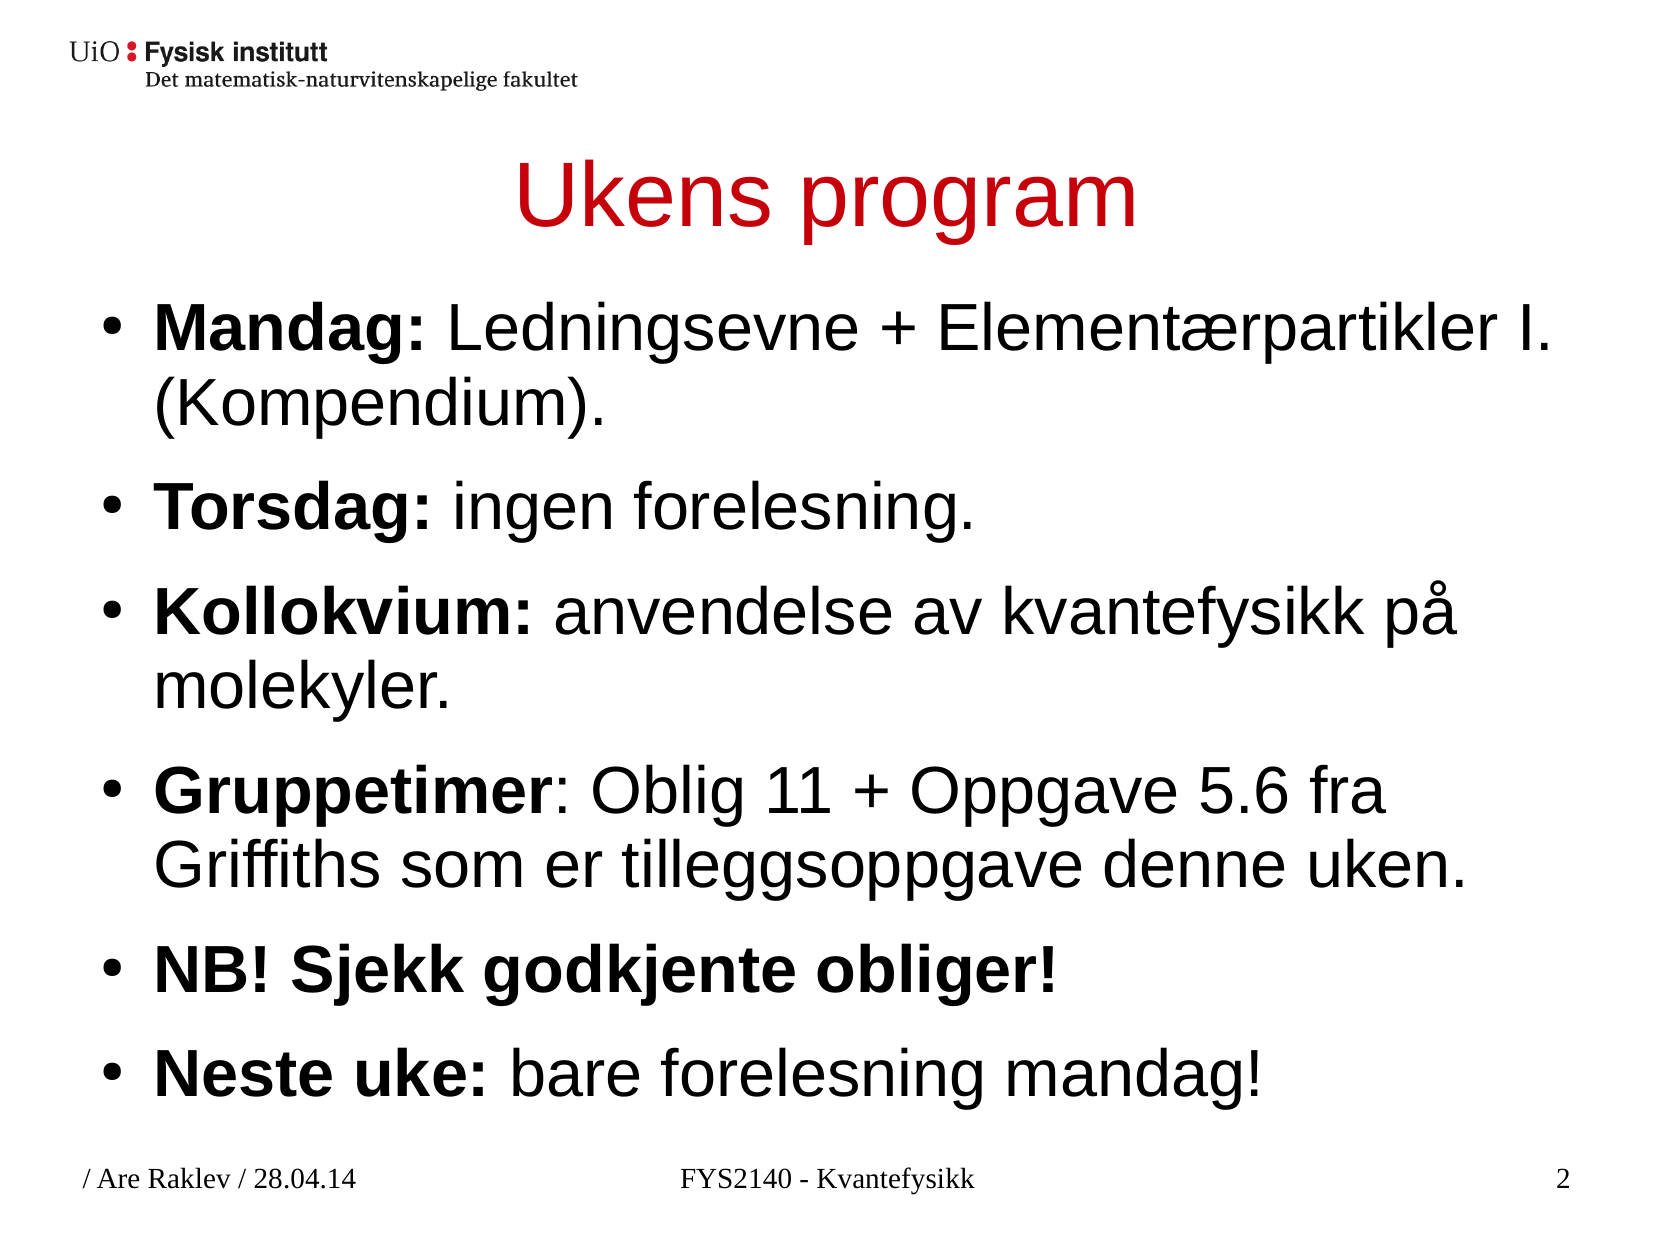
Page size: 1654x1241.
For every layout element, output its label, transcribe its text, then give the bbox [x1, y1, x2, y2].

list Mandag: Ledningsevne + Elementærpartikler I. (Kompendium). Torsdag: ingen forelesning. Kollokvium: anvendelse av kvantefysikk på molekyler. Gruppetimer: Oblig 11 + Oppgave 5.6 fra Griffiths som er tilleggsoppgave denne uken. NB! Sjekk godkjente obliger! Neste uke: bare forelesning mandag! [82, 290, 1613, 1109]
title Ukens program [82, 90, 1571, 290]
picture [68, 37, 581, 93]
